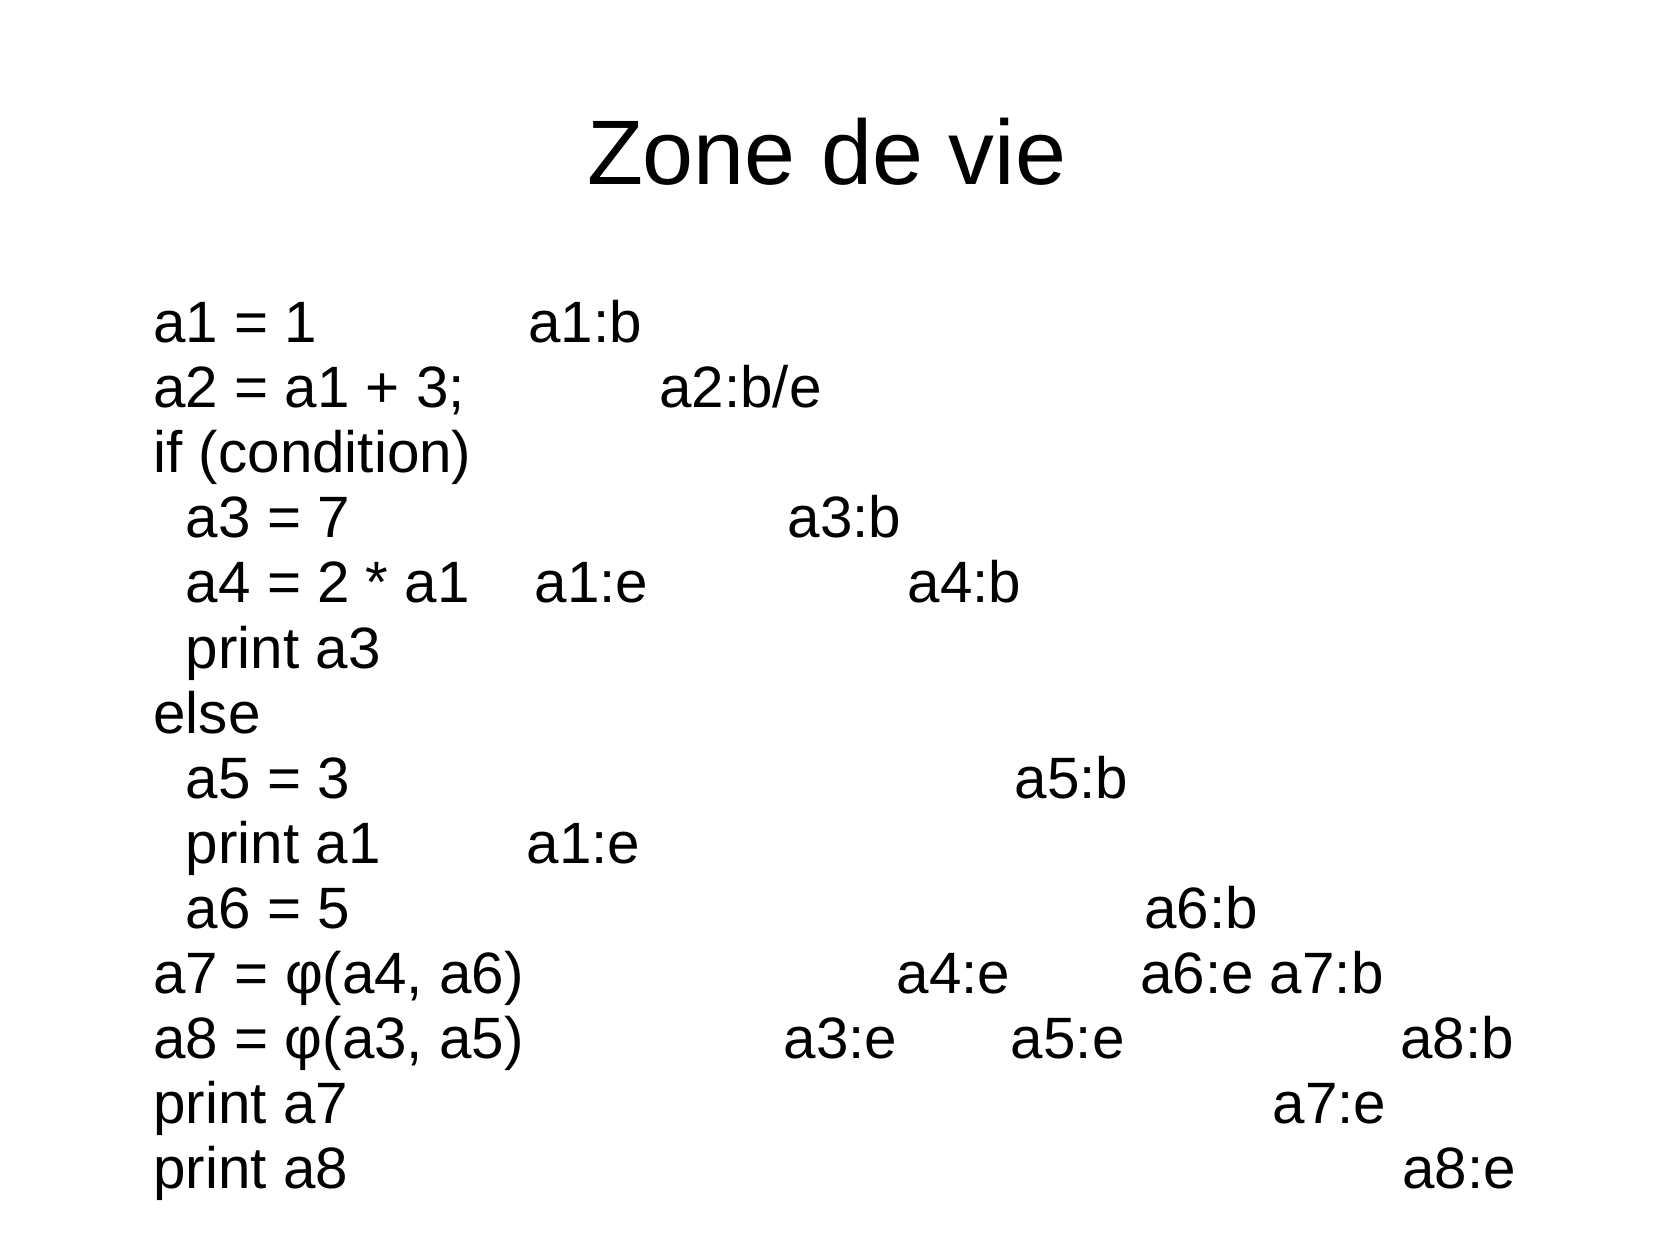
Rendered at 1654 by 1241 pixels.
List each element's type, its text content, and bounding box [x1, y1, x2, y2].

list a1 = 1 a1:b a2 = a1 + 3; a2:b/e if (condition) a3 = 7 a3:b a4 = 2 * a1 a1:e a4:b print a3 else a5 = 3 a5:b print a1 a1:e a6 = 5 a6:b a7 = φ(a4, a6) a4:e a6:e a7:b a8 = φ(a3, a5) a3:e a5:e a8:b print a7 a7:e print a8 a8:e [82, 290, 1571, 1201]
title Zone de vie [82, 56, 1571, 250]
